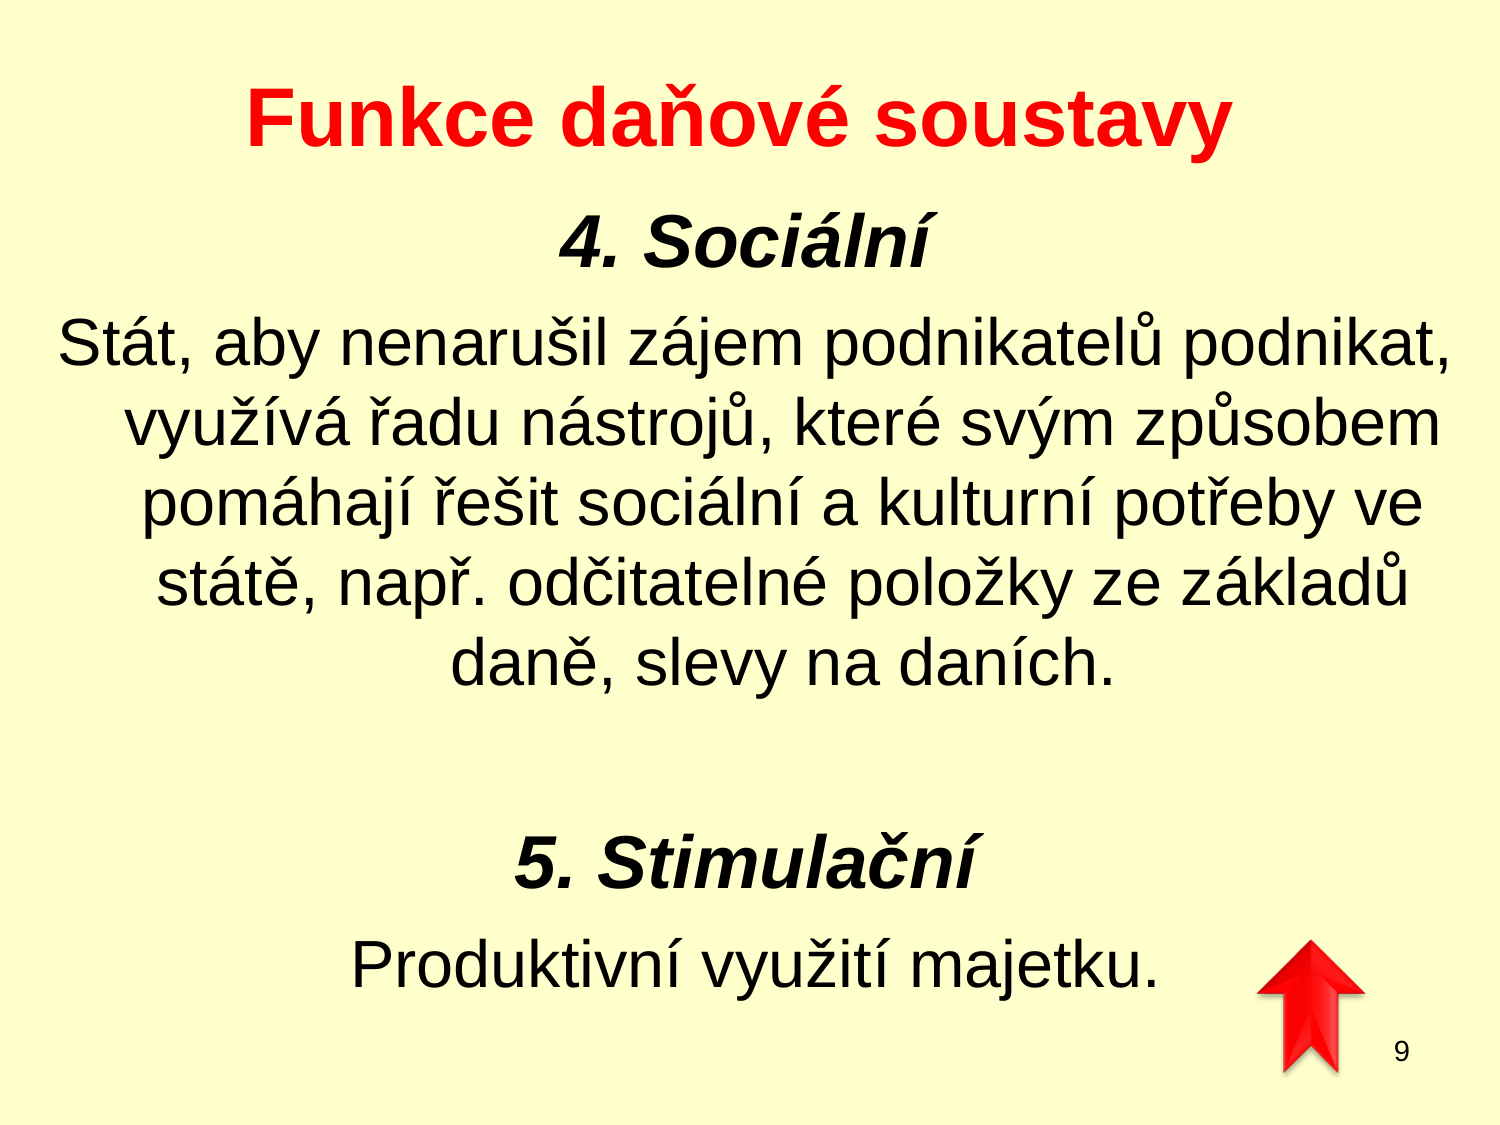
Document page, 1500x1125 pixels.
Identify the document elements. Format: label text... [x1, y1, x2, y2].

picture [1247, 934, 1375, 1087]
title Funkce daňové soustavy [64, 54, 1415, 171]
text_box <číslo> [1074, 1024, 1426, 1103]
list 4. Sociální Stát, aby nenarušil zájem podnikatelů podnikat, využívá řadu nástrojů, které svým způsobem pomáhají řešit sociální a kulturní potřeby ve státě, např. odčitatelné položky ze základů daně, slevy na daních. 5. Stimulační Produktivní využití majetku. [41, 184, 1471, 1105]
